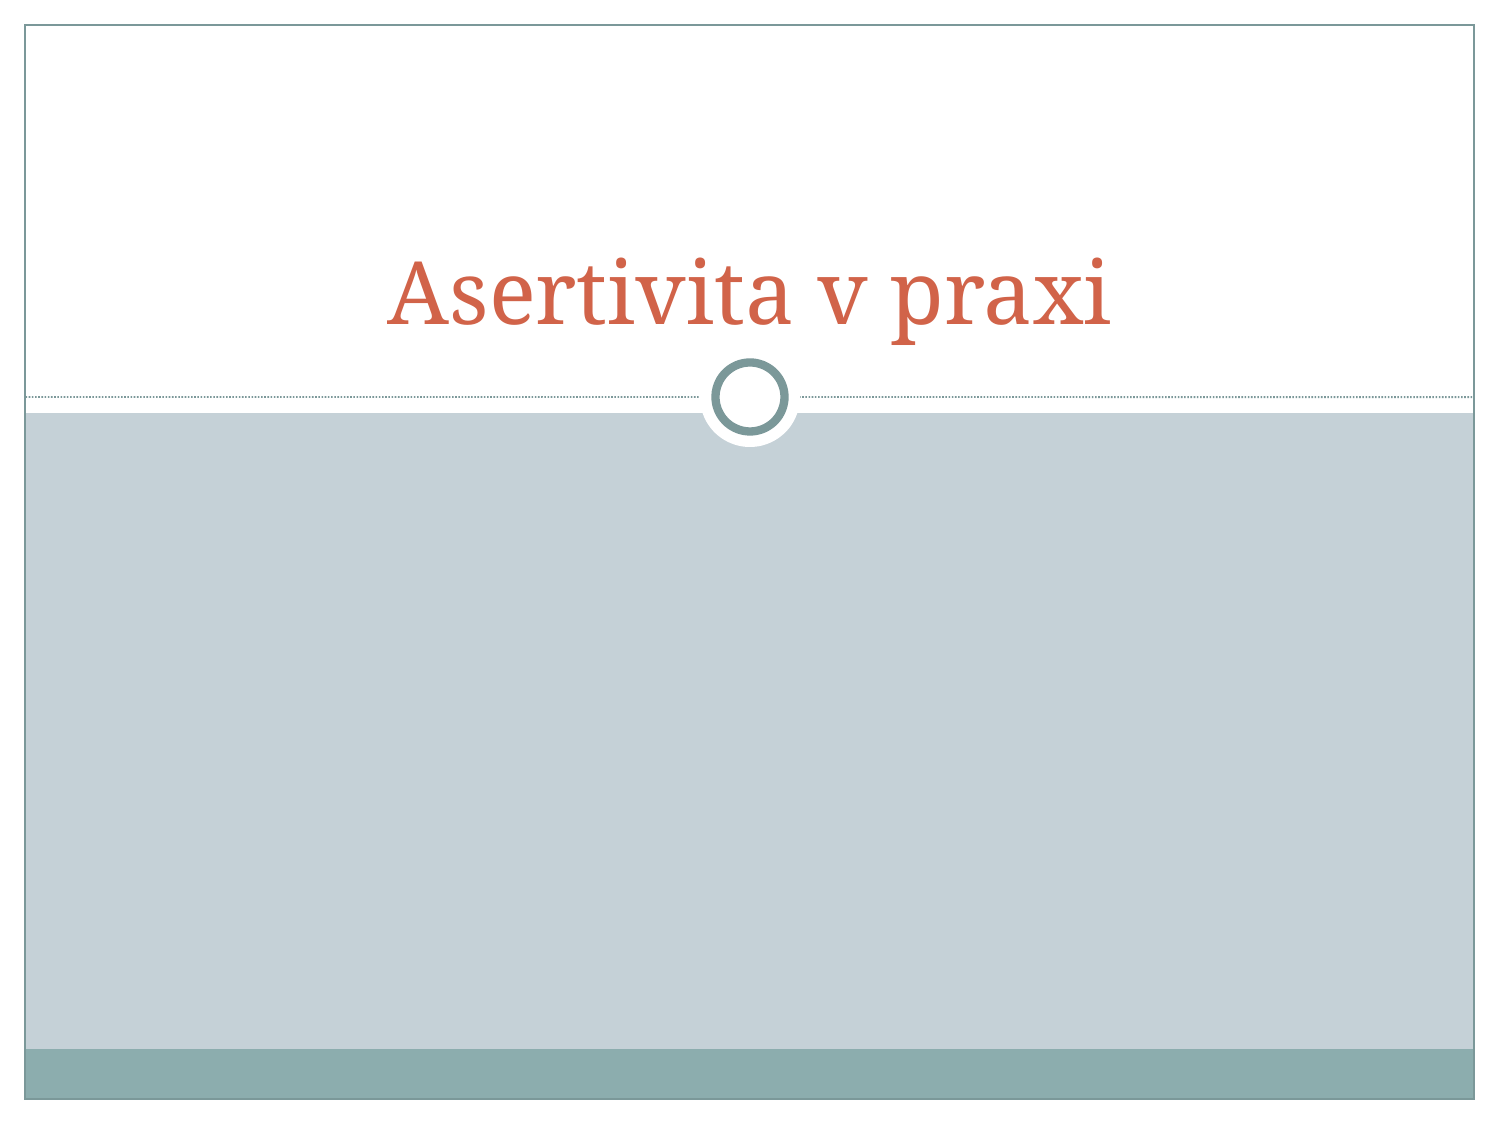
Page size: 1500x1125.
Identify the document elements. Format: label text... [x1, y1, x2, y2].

title Asertivita v praxi [112, 62, 1388, 350]
